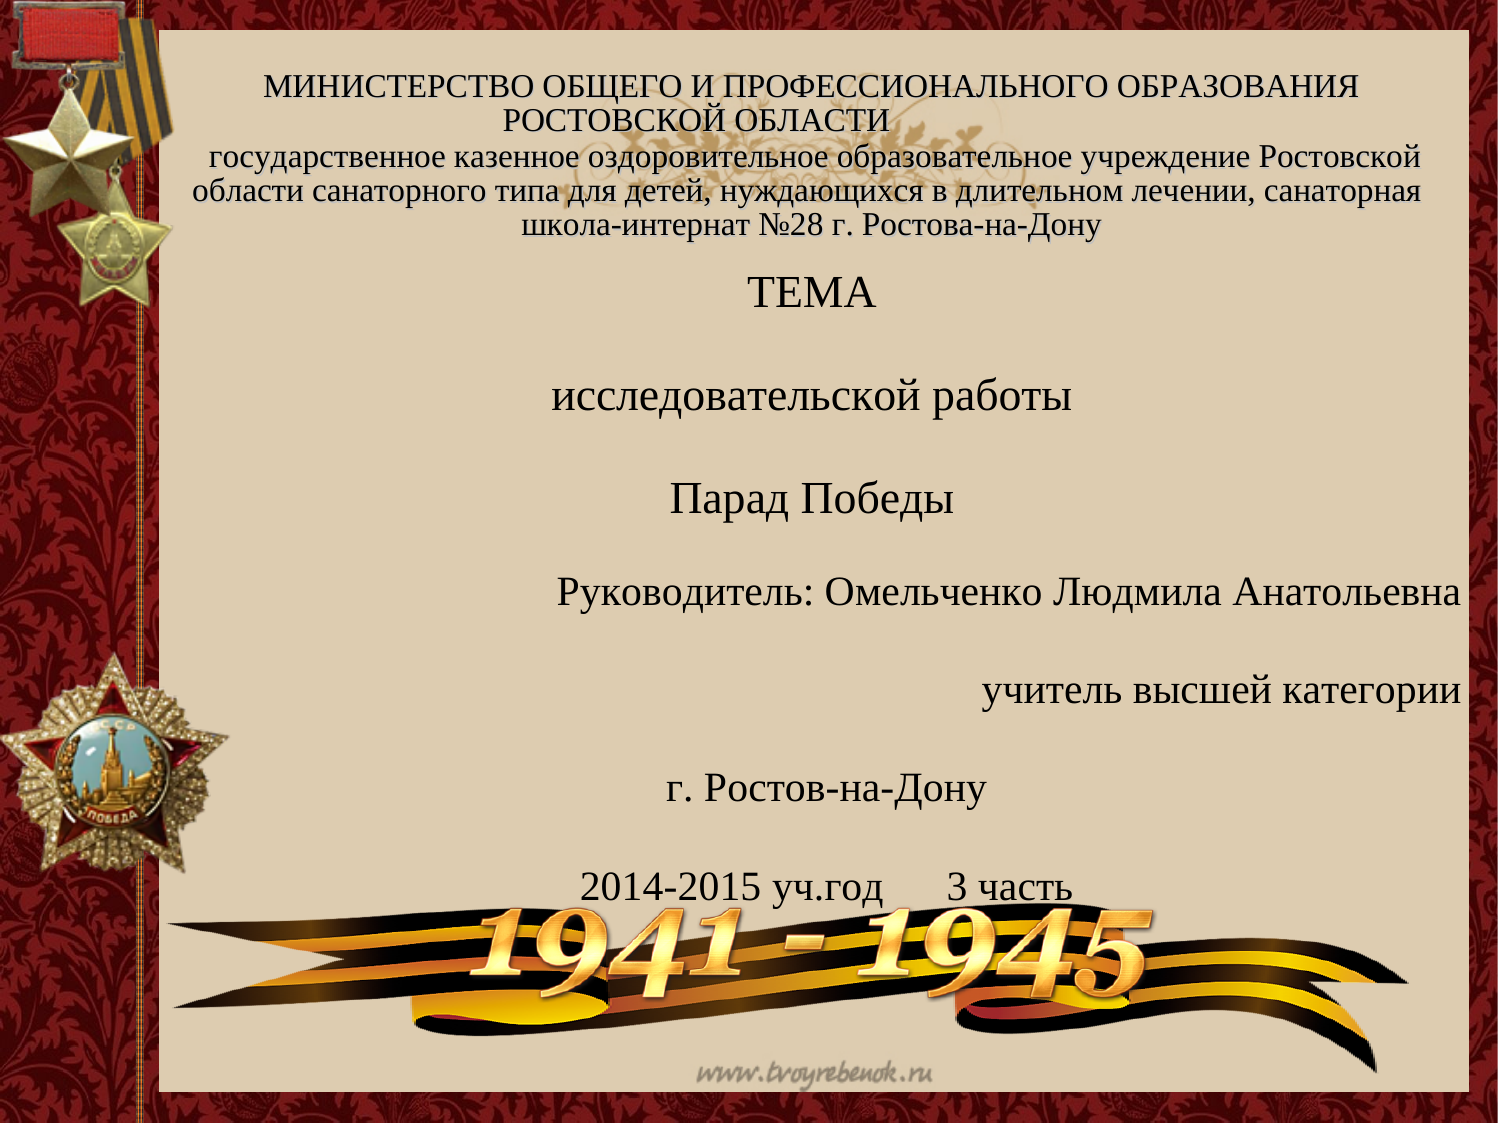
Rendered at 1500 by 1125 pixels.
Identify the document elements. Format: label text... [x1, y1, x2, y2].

text_box ТЕМА исследовательской работы Парад Победы [206, 260, 1418, 532]
text_box МИНИСТЕРСТВО ОБЩЕГО И ПРОФЕССИОНАЛЬНОГО ОБРАЗОВАНИЯ РОСТОВСКОЙ ОБЛАСТИ государственное казенное оздоровительное образовательное учреждение Ростовской области санаторного типа для детей, нуждающихся в длительном лечении, санаторная школа-интернат №28 г. Ростова-на-Дону [177, 65, 1447, 266]
picture [0, 0, 1498, 1123]
text_box Руководитель: Омельченко Людмила Анатольевна учитель высшей категории г. Ростов-на-Дону 2014-2015 уч.год 3 часть [177, 560, 1477, 1125]
